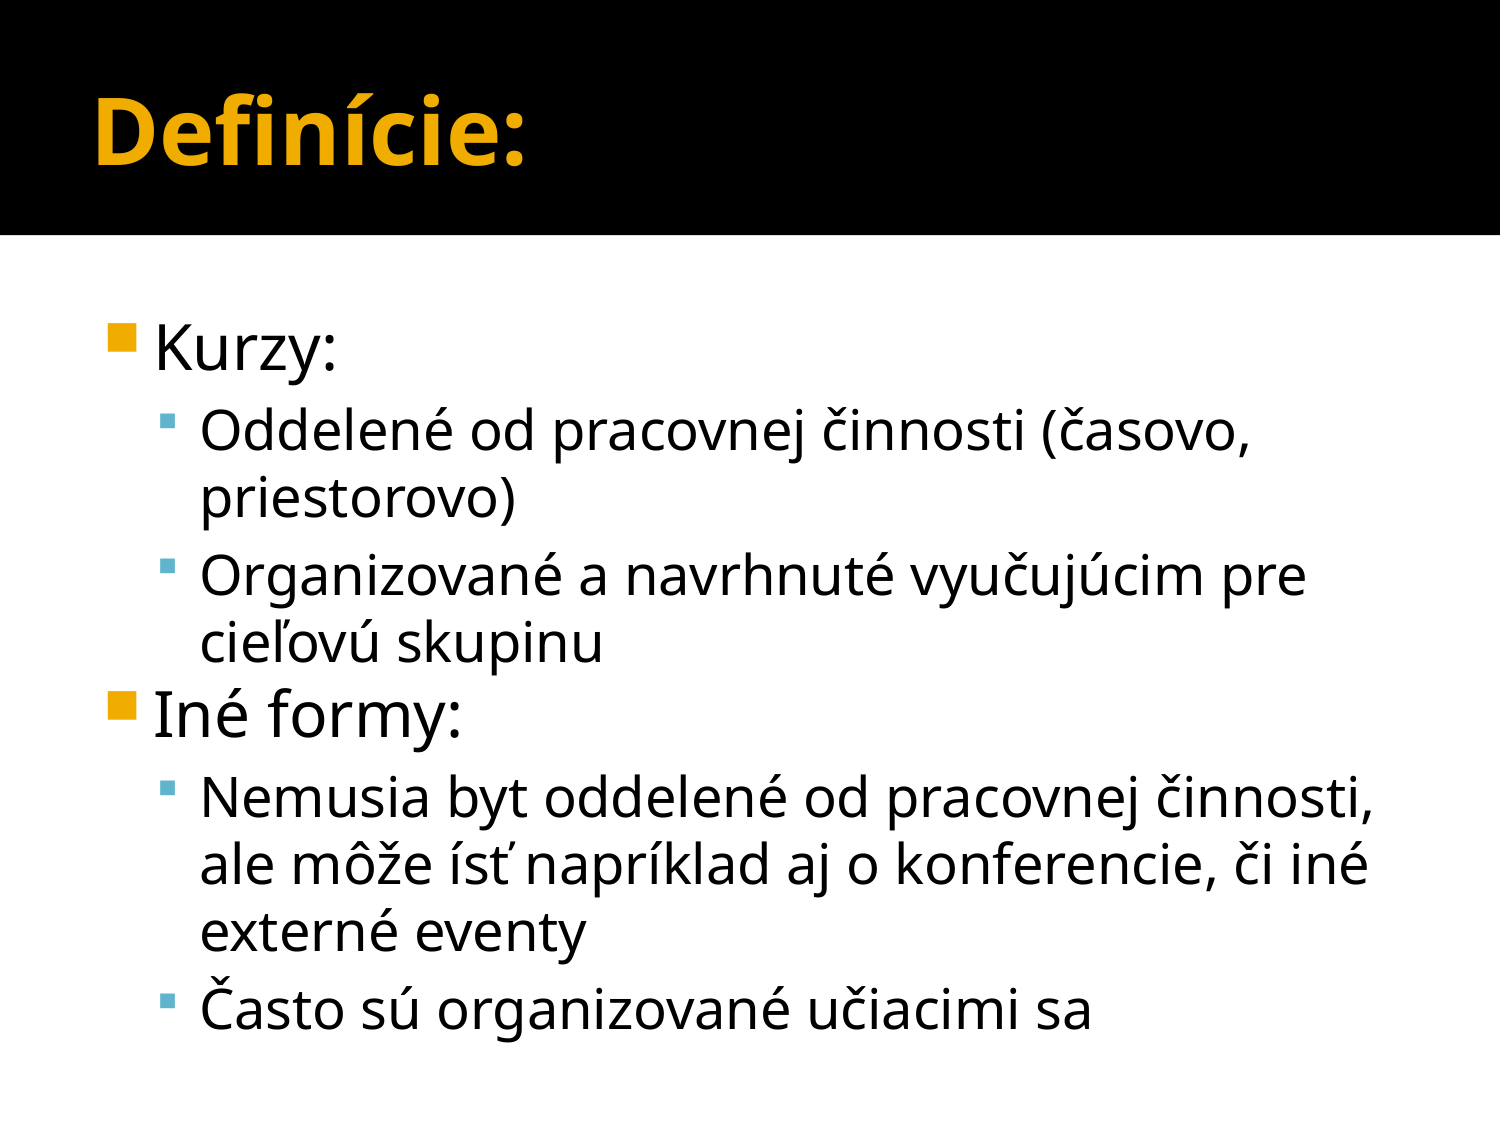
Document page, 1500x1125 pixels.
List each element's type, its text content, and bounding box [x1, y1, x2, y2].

list Kurzy: Oddelené od pracovnej činnosti (časovo, priestorovo) Organizované a navrhnuté vyučujúcim pre cieľovú skupinu Iné formy: Nemusia byt oddelené od pracovnej činnosti, ale môže ísť napríklad aj o konferencie, či iné externé eventy Často sú organizované učiacimi sa [75, 291, 1425, 1050]
title Definície: [75, 25, 1425, 231]
